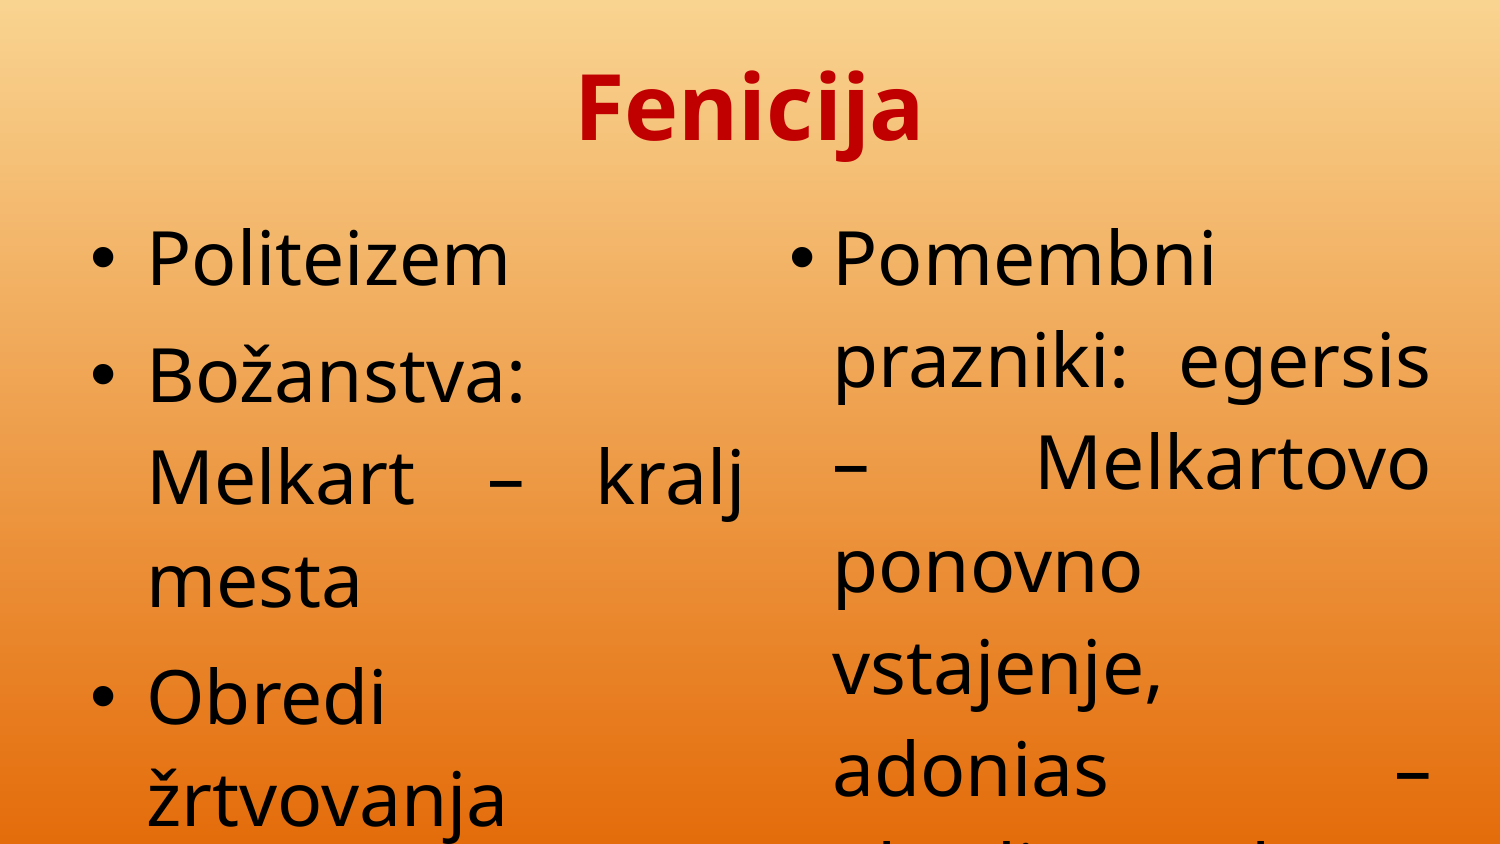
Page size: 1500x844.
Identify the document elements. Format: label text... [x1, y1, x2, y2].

table_header Politeizem Božanstva: Melkart – kralj mesta Obredi žrtvovanja [75, 197, 761, 844]
table_header Pomembni prazniki: egersis – Melkartovo ponovno vstajenje, adonias – obuditev boga Adonisa Ženskam, ki so objokovale postrigli lase [761, 197, 1447, 844]
title Fenicija [75, 33, 1425, 175]
